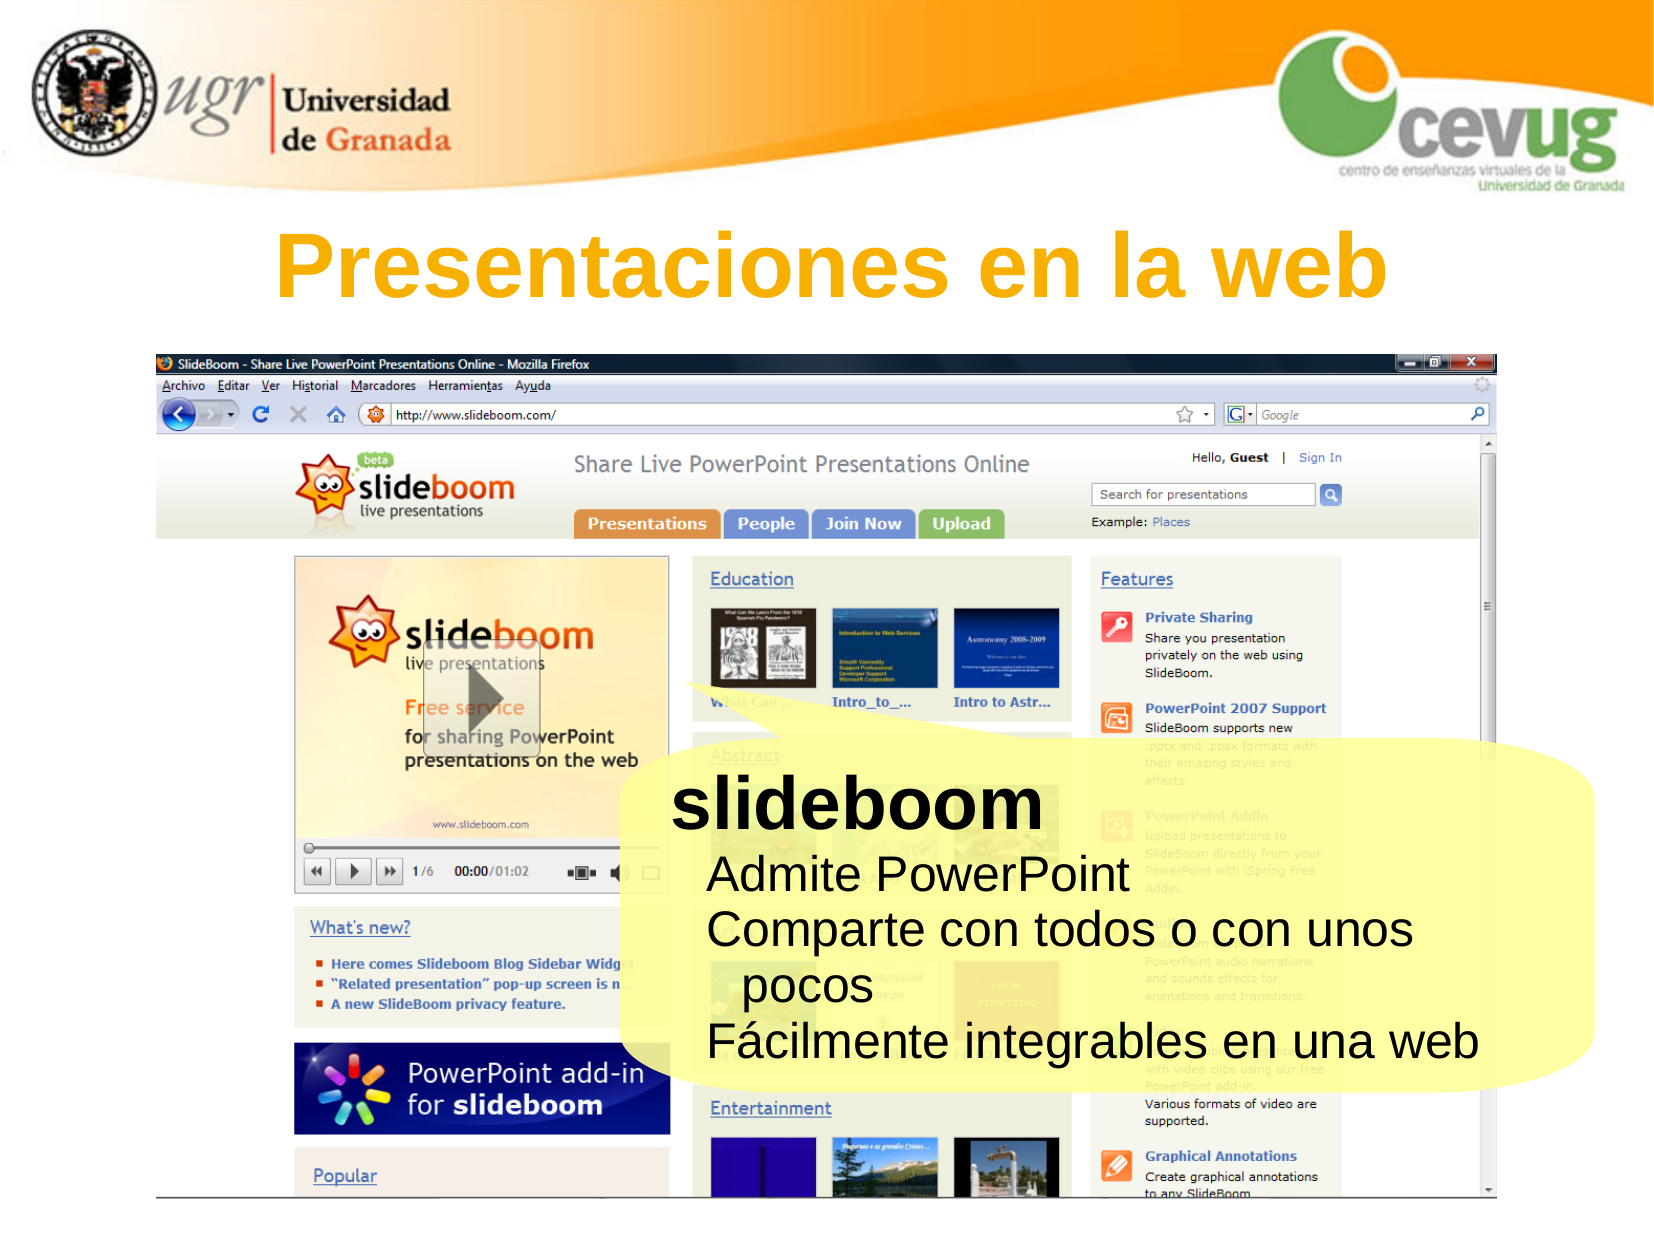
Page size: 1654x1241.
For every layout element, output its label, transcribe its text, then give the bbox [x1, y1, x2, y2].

title Presentaciones en la web [88, 177, 1577, 355]
text_box slideboom Admite PowerPoint Comparte con todos o con unos pocos Fácilmente integrables en una web [620, 681, 1595, 1093]
picture [156, 354, 1497, 1199]
